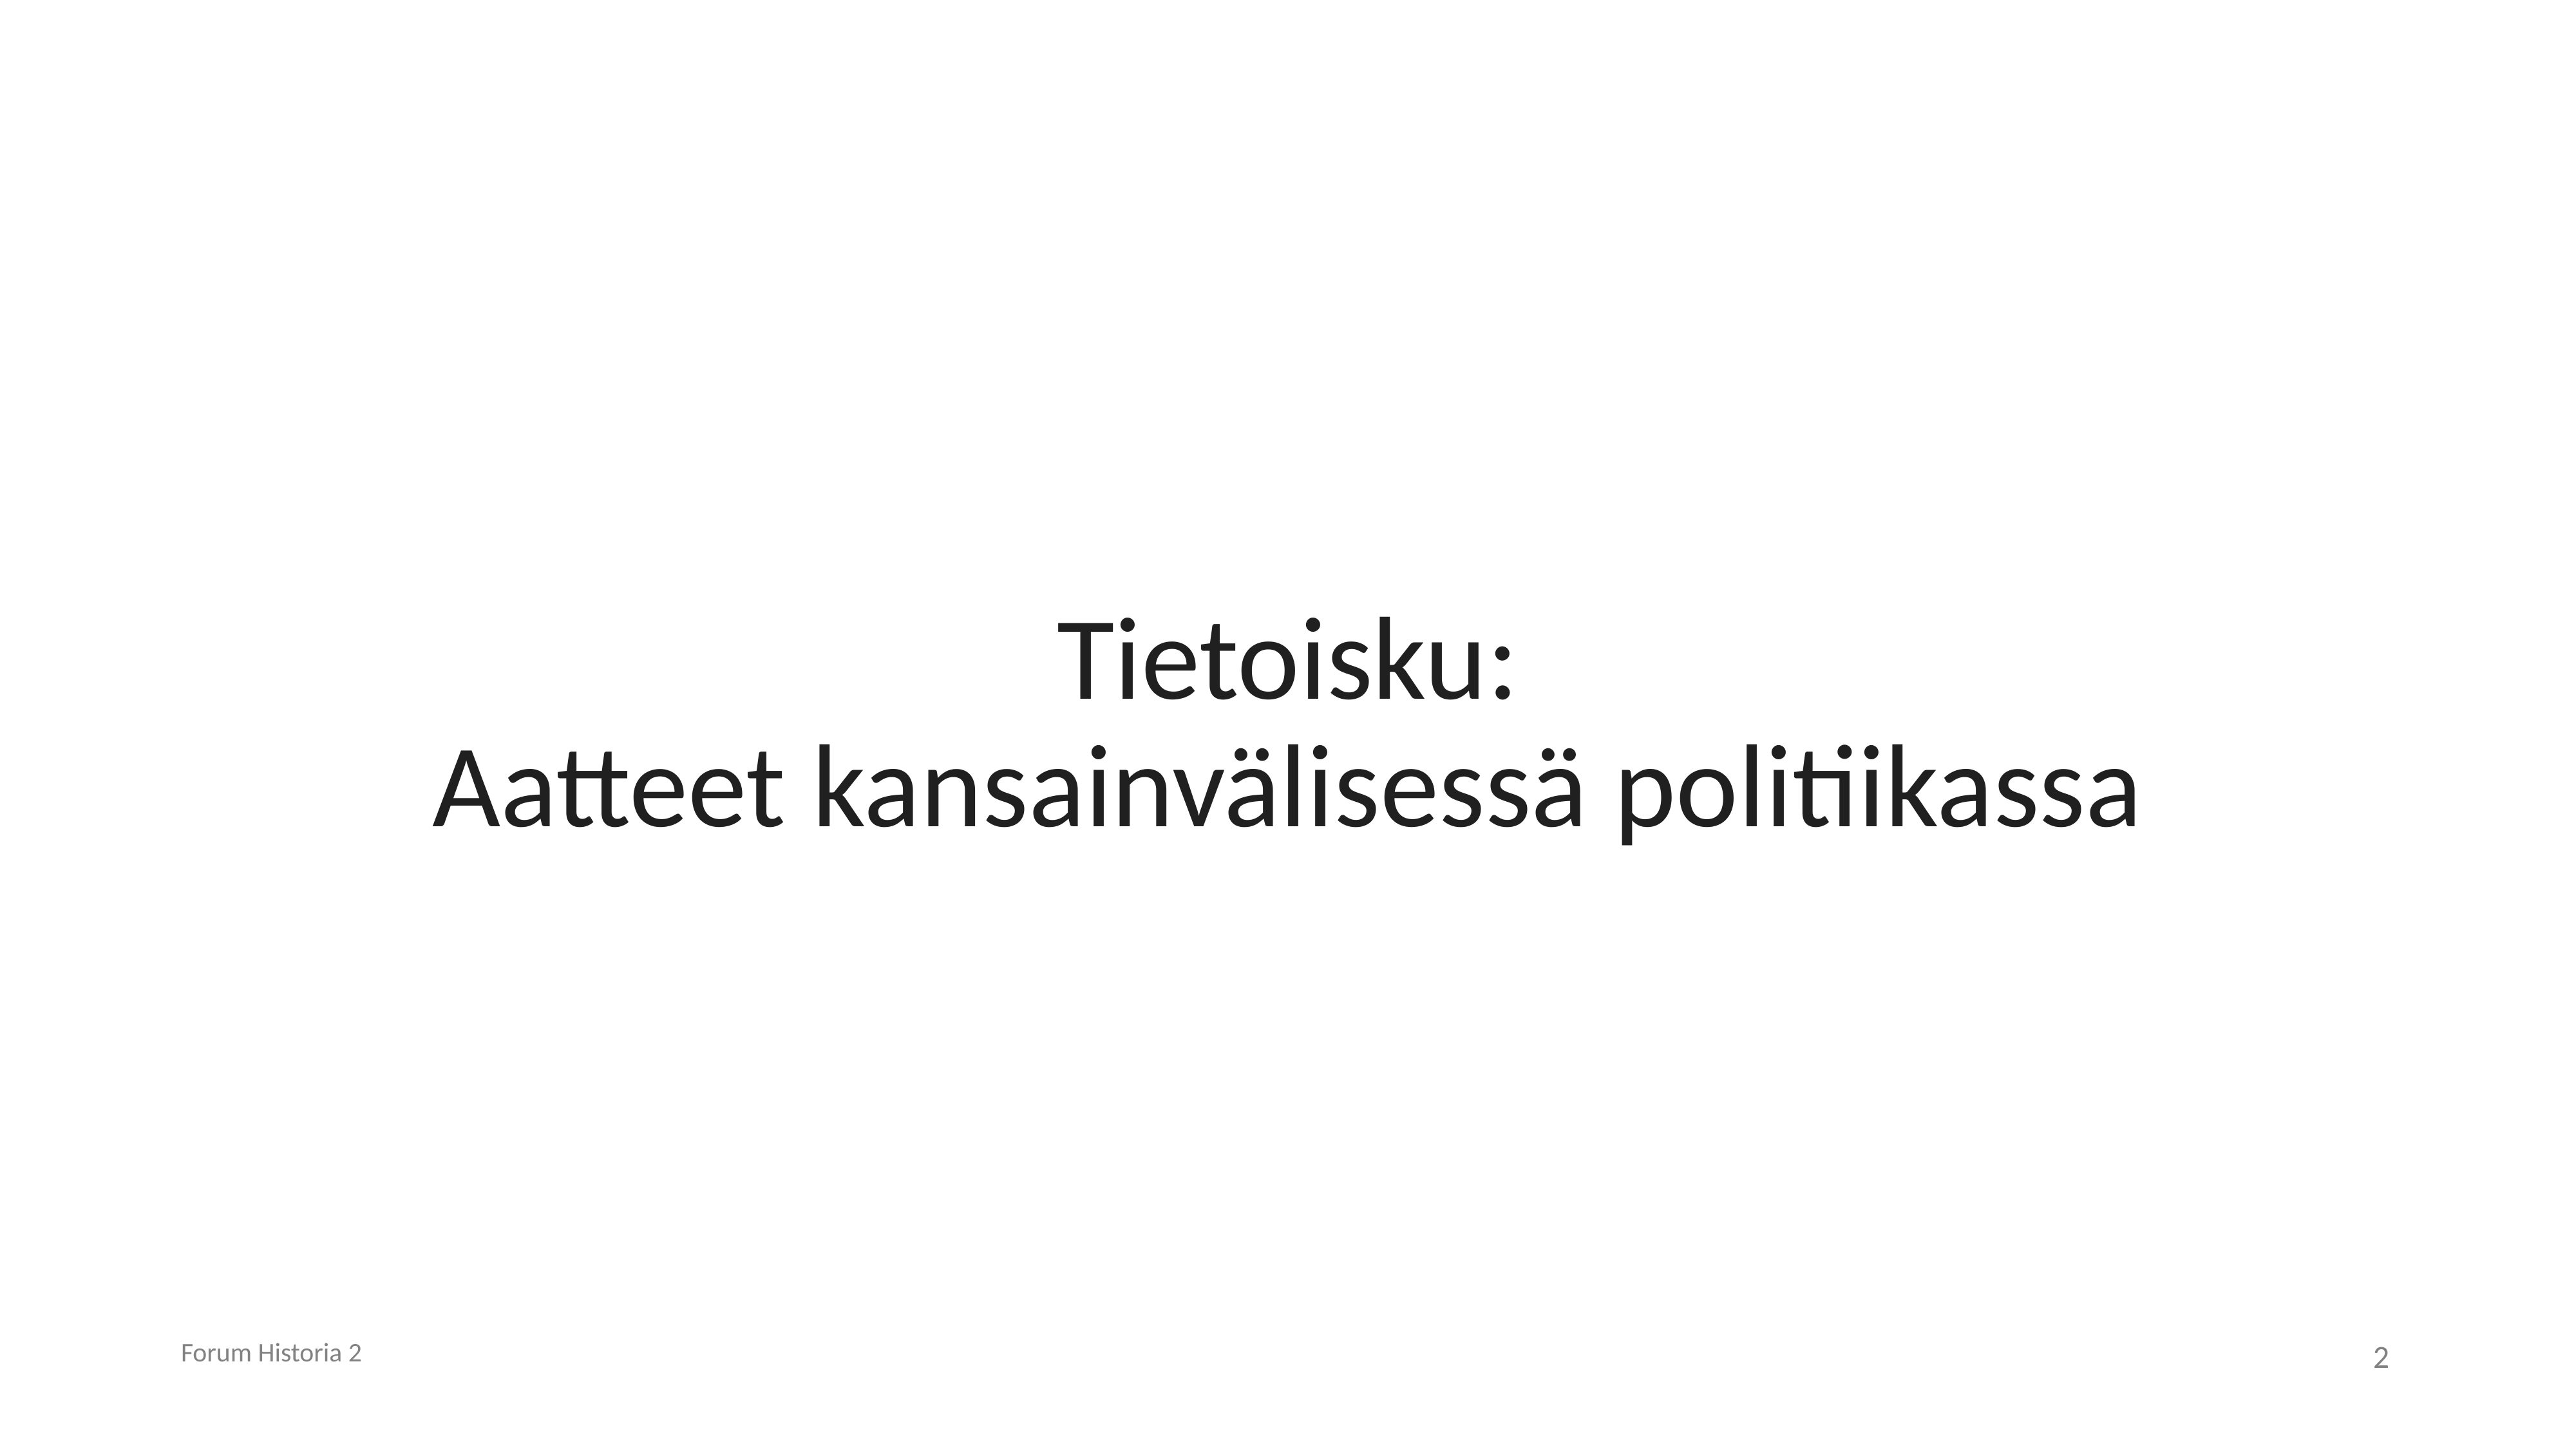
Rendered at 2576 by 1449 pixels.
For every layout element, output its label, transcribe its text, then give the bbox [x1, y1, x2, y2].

footer Forum Historia 2 [171, 1294, 1041, 1372]
slide_number <numero> [1819, 1302, 2399, 1380]
title Tietoisku: Aatteet kansainvälisessä politiikassa [177, 584, 2399, 865]
